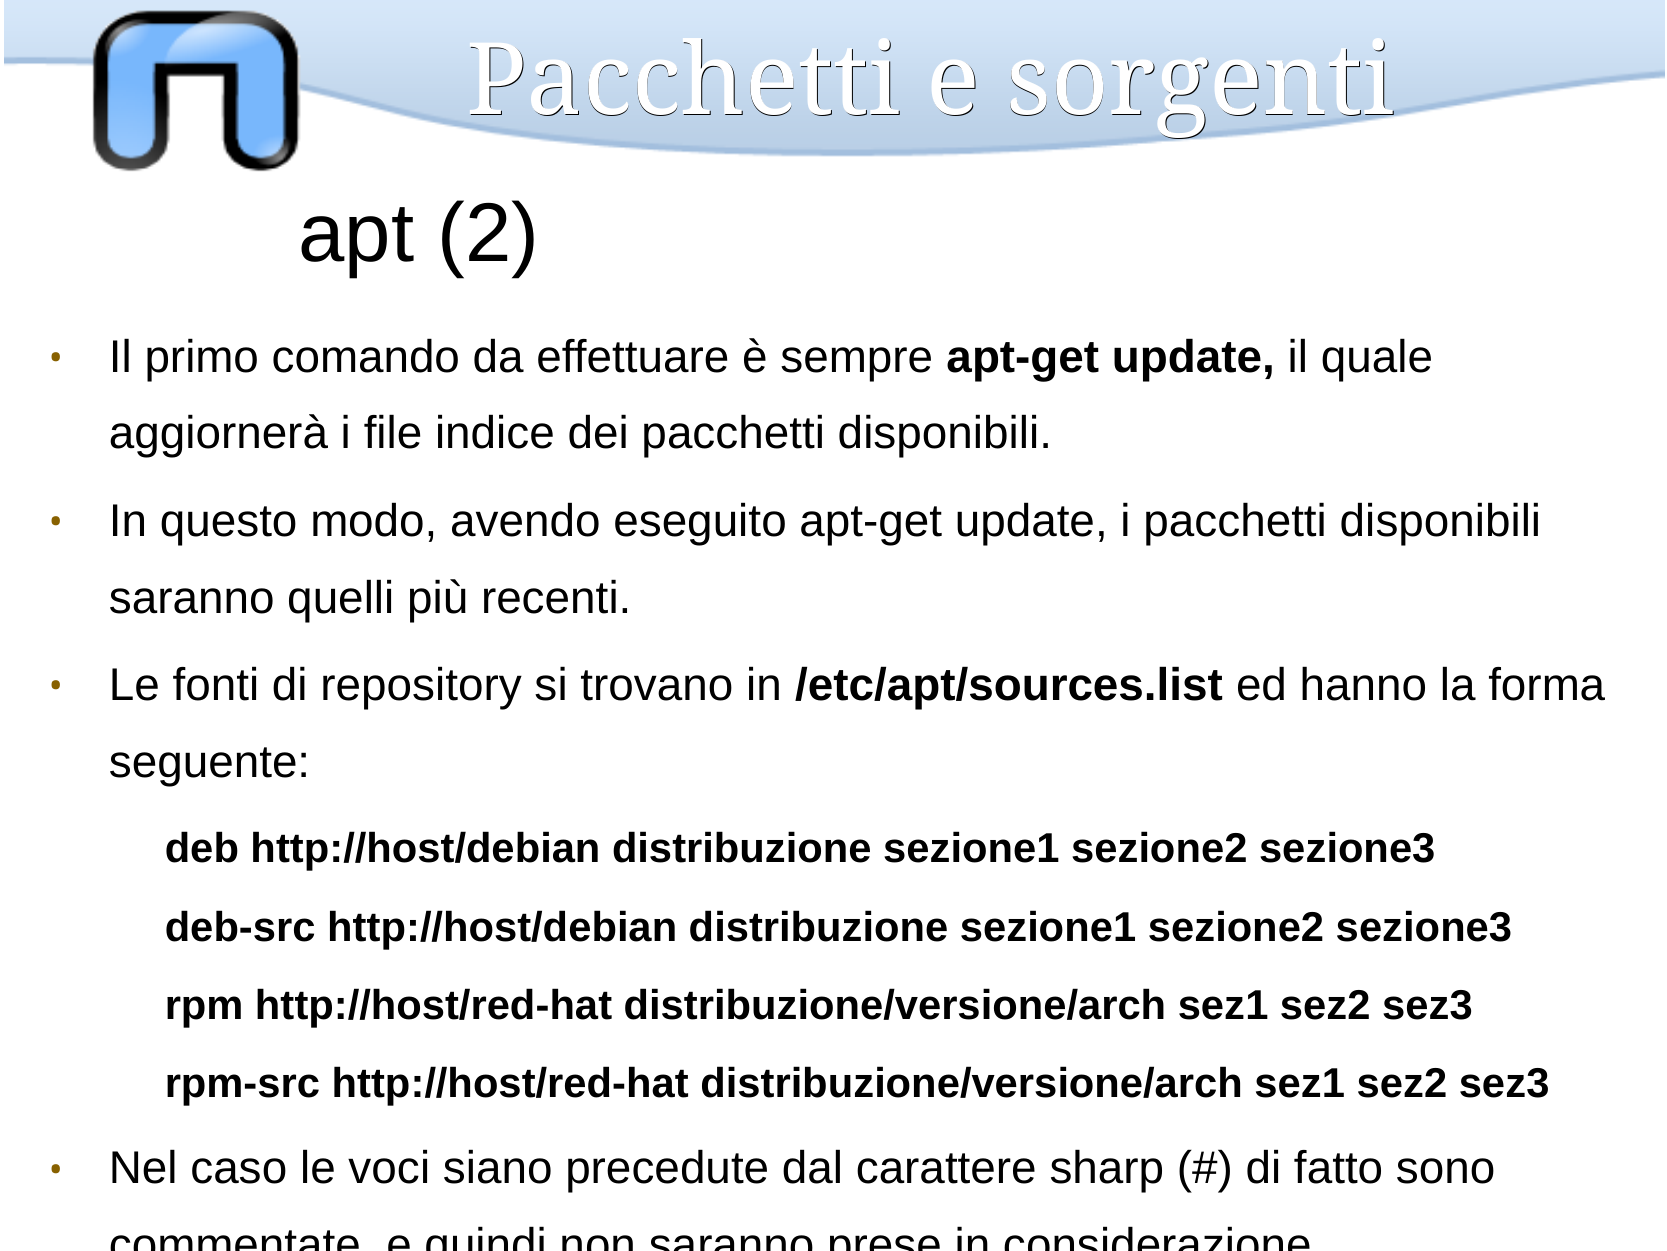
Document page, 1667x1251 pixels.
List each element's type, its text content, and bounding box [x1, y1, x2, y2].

picture [0, 0, 373, 297]
text_box Pacchetti e sorgenti [373, 0, 1497, 159]
title apt (2) [283, 157, 1409, 297]
list Il primo comando da effettuare è sempre apt-get update, il quale aggiornerà i file indice dei pacchetti disponibili. In questo modo, avendo eseguito apt-get update, i pacchetti disponibili saranno quelli più recenti. Le fonti di repository si trovano in /etc/apt/sources.list ed hanno la forma seguente: deb http://host/debian distribuzione sezione1 sezione2 sezione3 deb-src http://host/debian distribuzione sezione1 sezione2 sezione3 rpm http://host/red-hat distribuzione/versione/arch sez1 sez2 sez3 rpm-src http://host/red-hat distribuzione/versione/arch sez1 sez2 sez3 Nel caso le voci siano precedute dal carattere sharp (#) di fatto sono commentate, e quindi non saranno prese in considerazione. [0, 297, 1667, 1251]
picture [1409, 0, 1667, 297]
